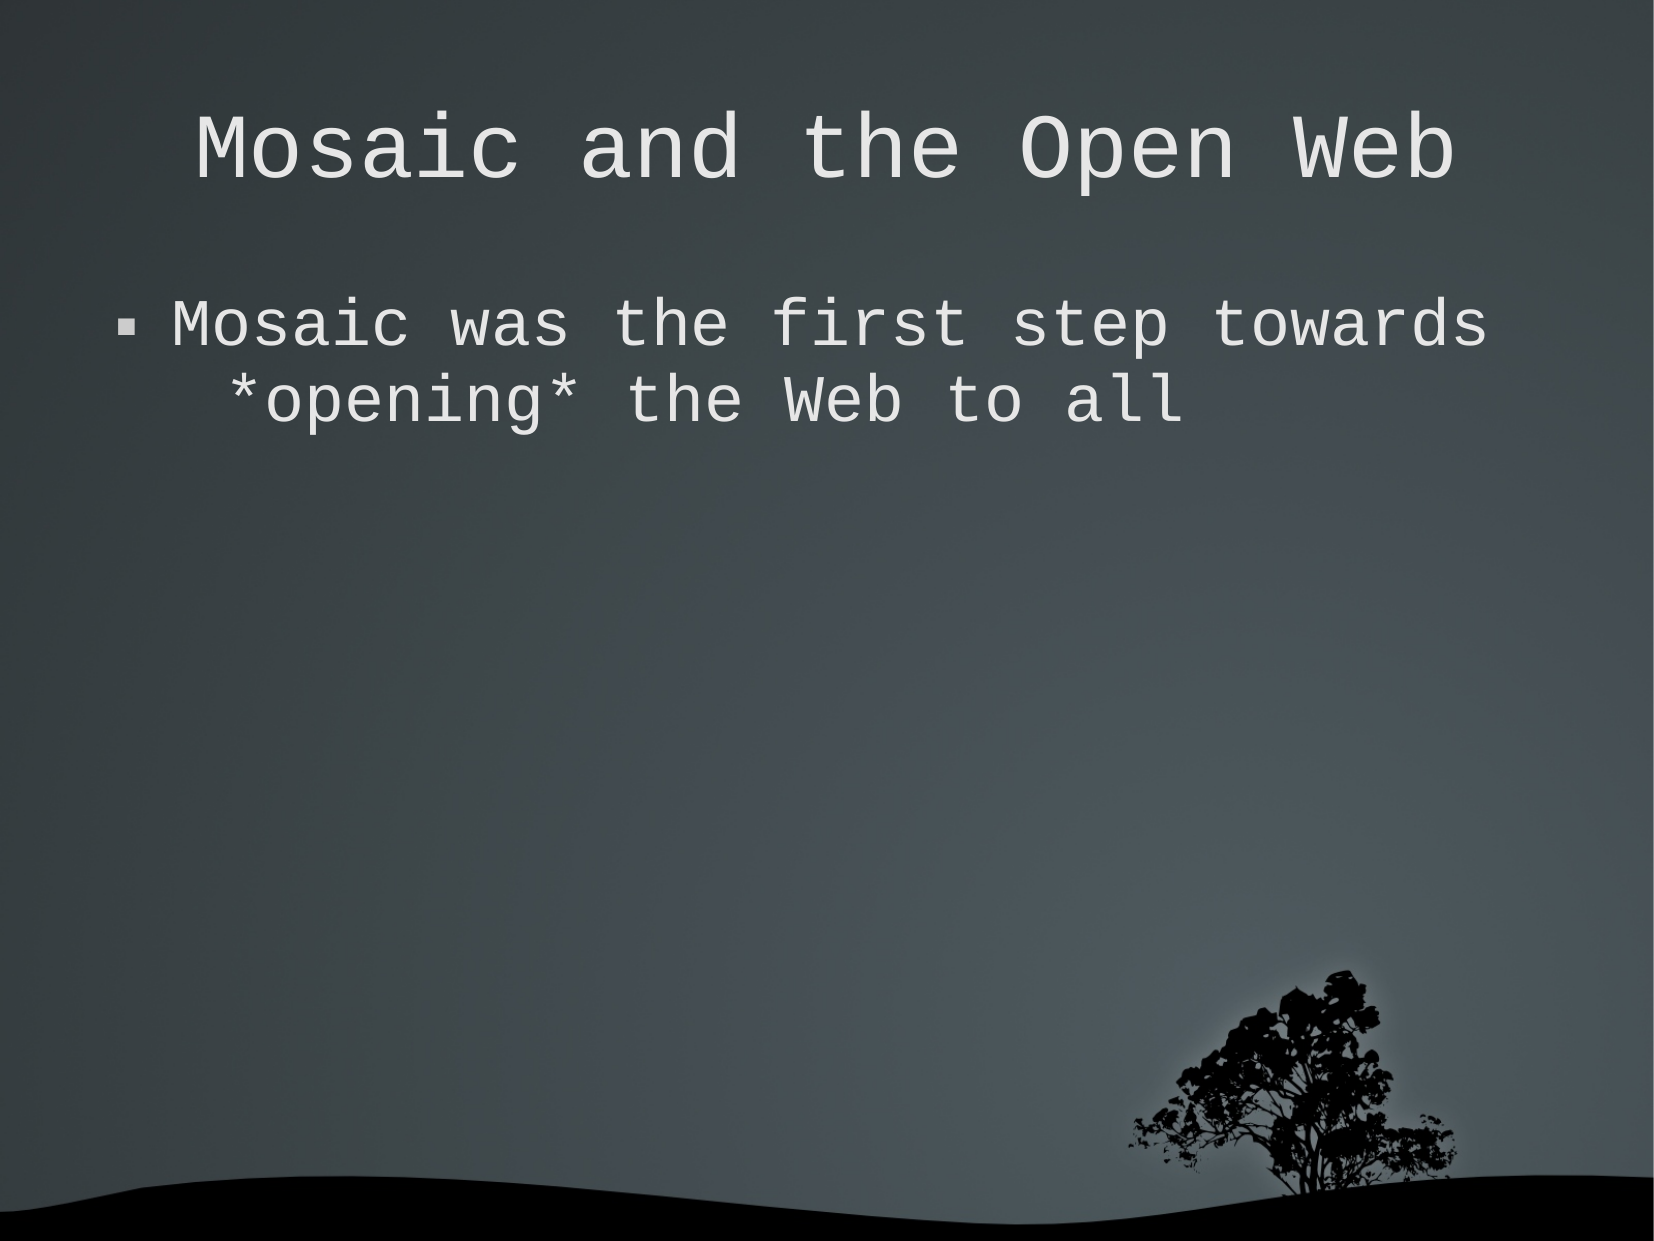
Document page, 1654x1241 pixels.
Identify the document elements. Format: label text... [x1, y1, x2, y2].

list Mosaic was the first step towards *opening* the Web to all [82, 290, 1571, 1094]
picture [0, 0, 1654, 1241]
title Mosaic and the Open Web [82, 56, 1571, 250]
